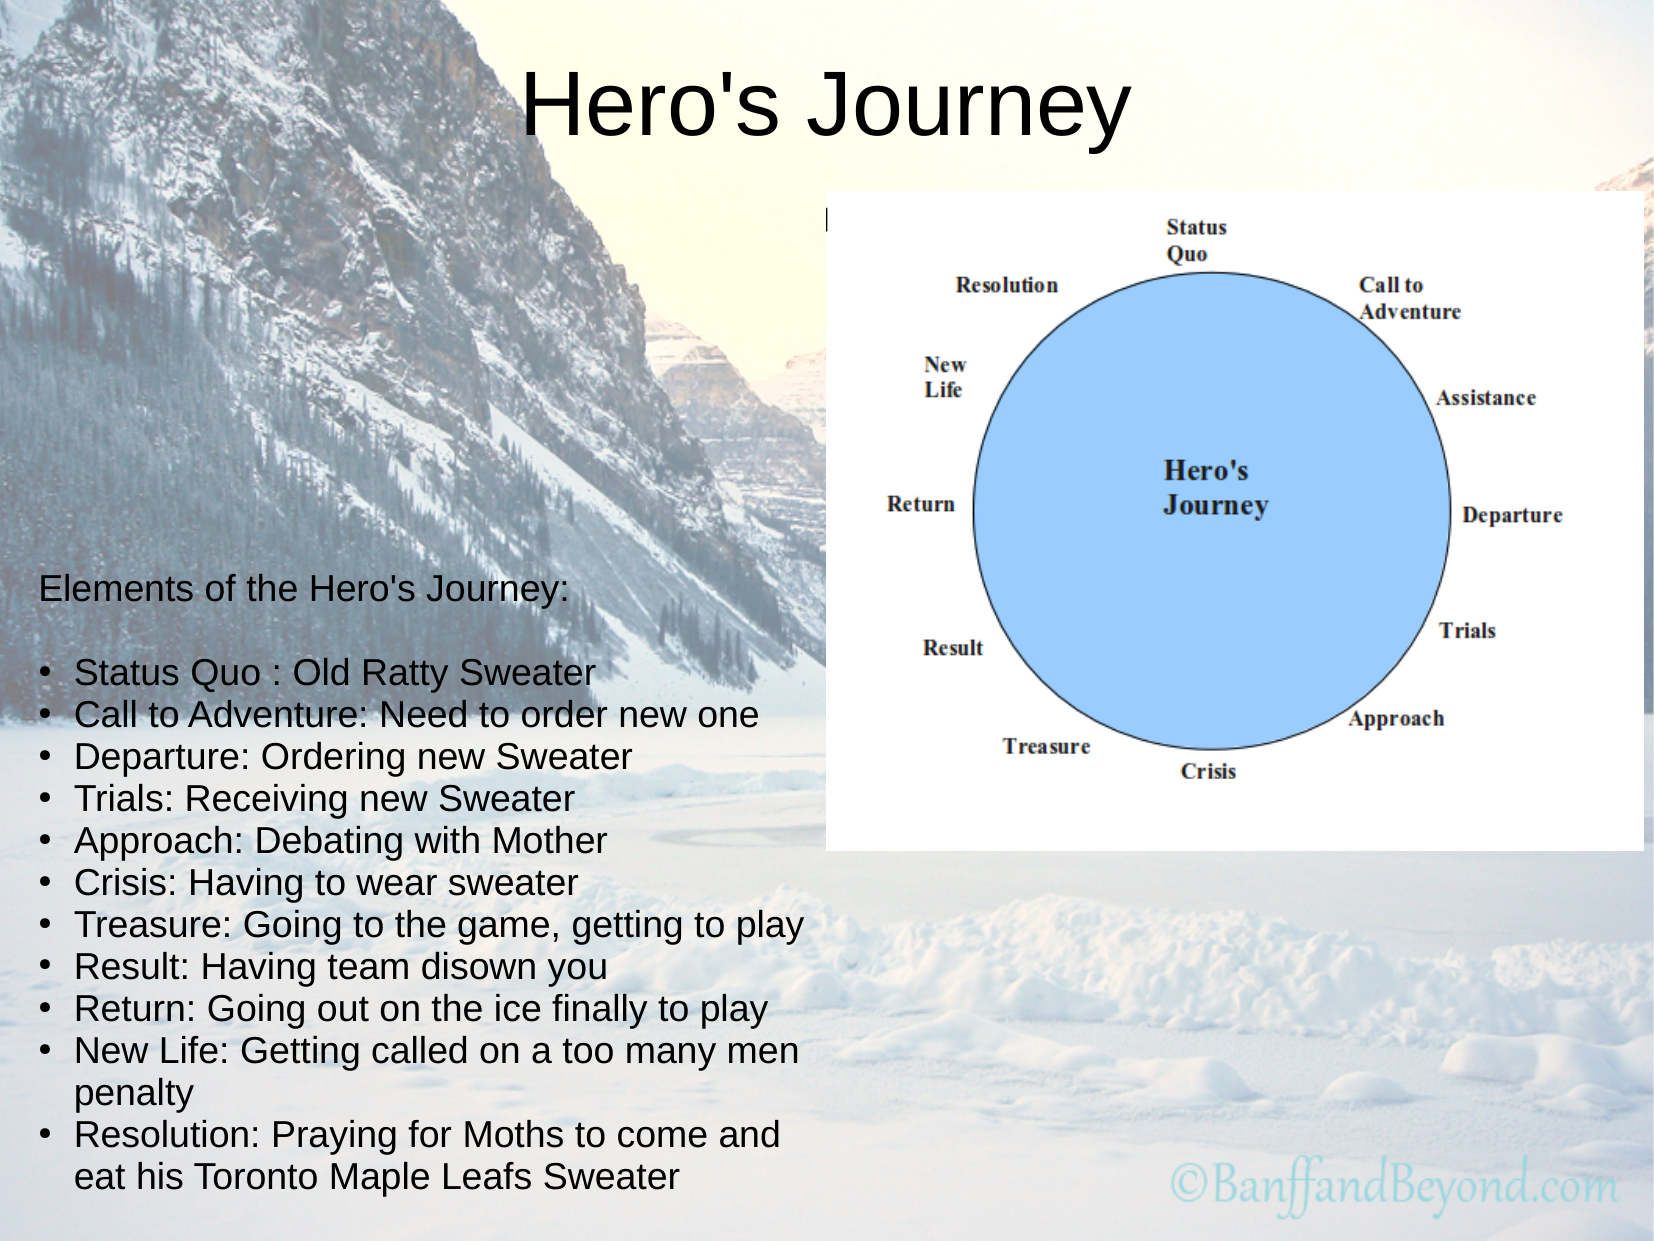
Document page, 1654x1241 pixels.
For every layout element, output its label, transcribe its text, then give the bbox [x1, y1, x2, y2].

title Hero's Journey [82, 0, 1571, 208]
picture [0, 0, 1654, 1241]
text_box Elements of the Hero's Journey: Status Quo : Old Ratty Sweater Call to Adventure: Need to order new one Departure: Ordering new Sweater Trials: Receiving new Sweater Approach: Debating with Mother Crisis: Having to wear sweater Treasure: Going to the game, getting to play Result: Having team disown you Return: Going out on the ice finally to play New Life: Getting called on a too many men penalty Resolution: Praying for Moths to come and eat his Toronto Maple Leafs Sweater [23, 560, 827, 1205]
